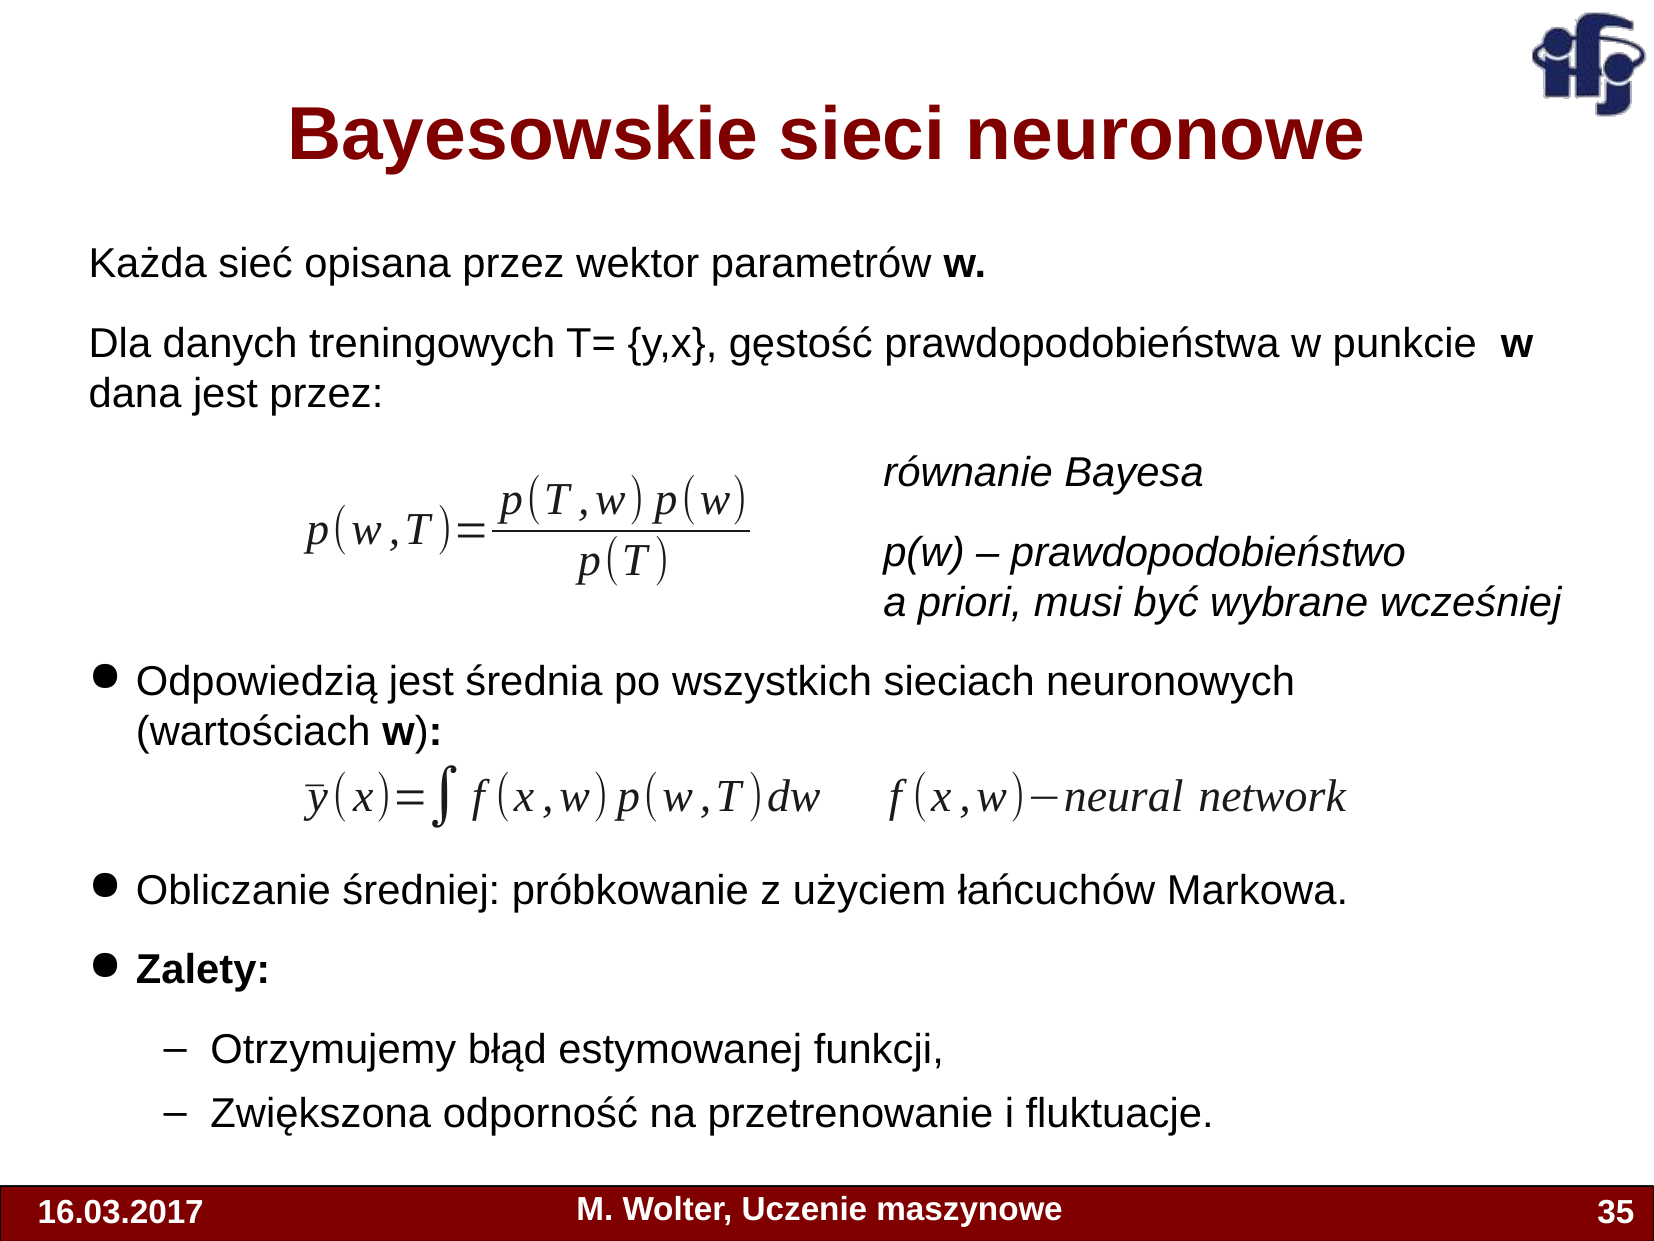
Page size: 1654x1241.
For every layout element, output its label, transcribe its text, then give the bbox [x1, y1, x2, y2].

title Bayesowskie sieci neuronowe [82, 25, 1571, 233]
picture [1525, 0, 1654, 129]
list Każda sieć opisana przez wektor parametrów w. Dla danych treningowych T= {y,x}, gęstość prawdopodobieństwa w punkcie w dana jest przez: równanie Bayesa p(w) – prawdopodobieństwo a priori, musi być wybrane wcześniej Odpowiedzią jest średnia po wszystkich sieciach neuronowych (wartościach w): Obliczanie średniej: próbkowanie z użyciem łańcuchów Markowa. Zalety: Otrzymujemy błąd estymowanej funkcji, Zwiększona odporność na przetrenowanie i fluktuacje. [88, 236, 1577, 1152]
chart [295, 761, 1356, 832]
chart [295, 472, 758, 589]
